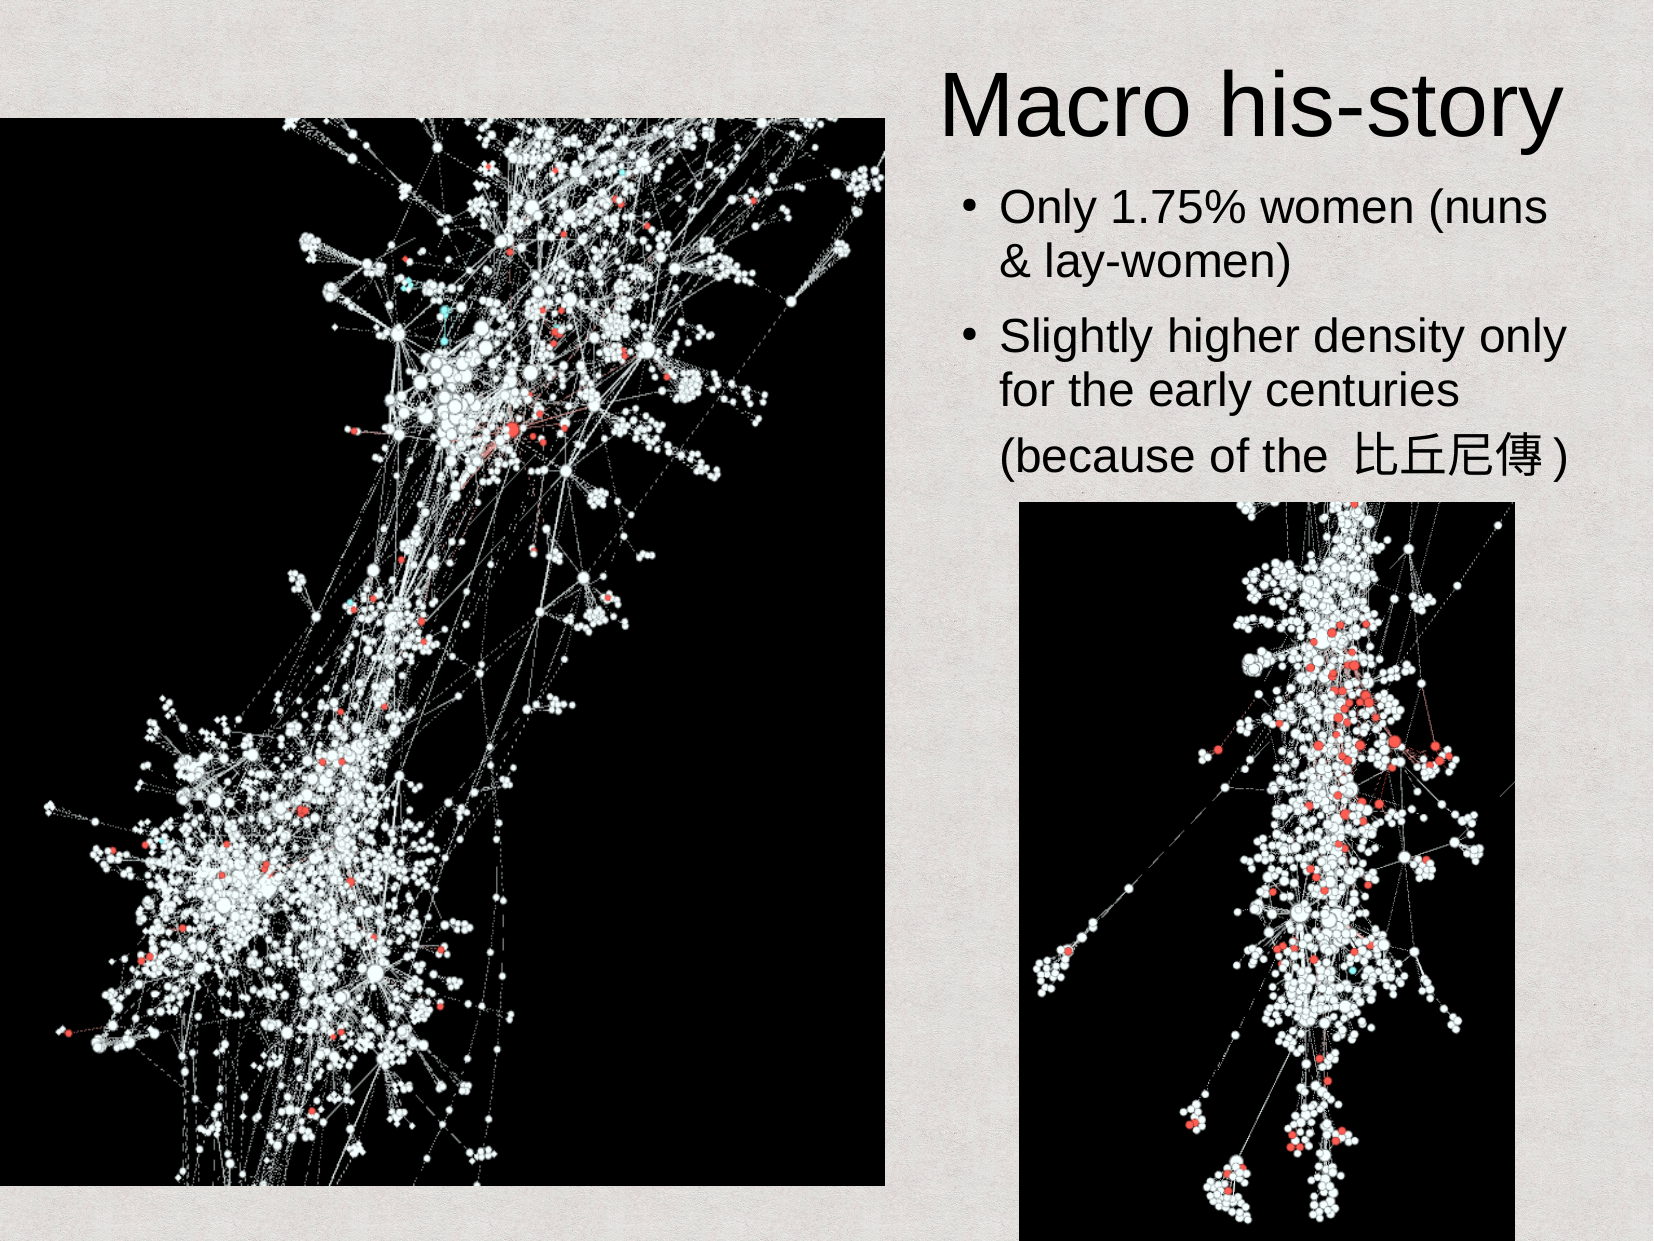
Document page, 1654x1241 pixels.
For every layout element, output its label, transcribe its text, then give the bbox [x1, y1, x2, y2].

picture [0, 0, 1654, 1241]
list Only 1.75% women (nuns & lay-women) Slightly higher density only for the early centuries (because of the 比丘尼傳) [948, 180, 1575, 491]
title Macro his-story [899, 2, 1605, 208]
